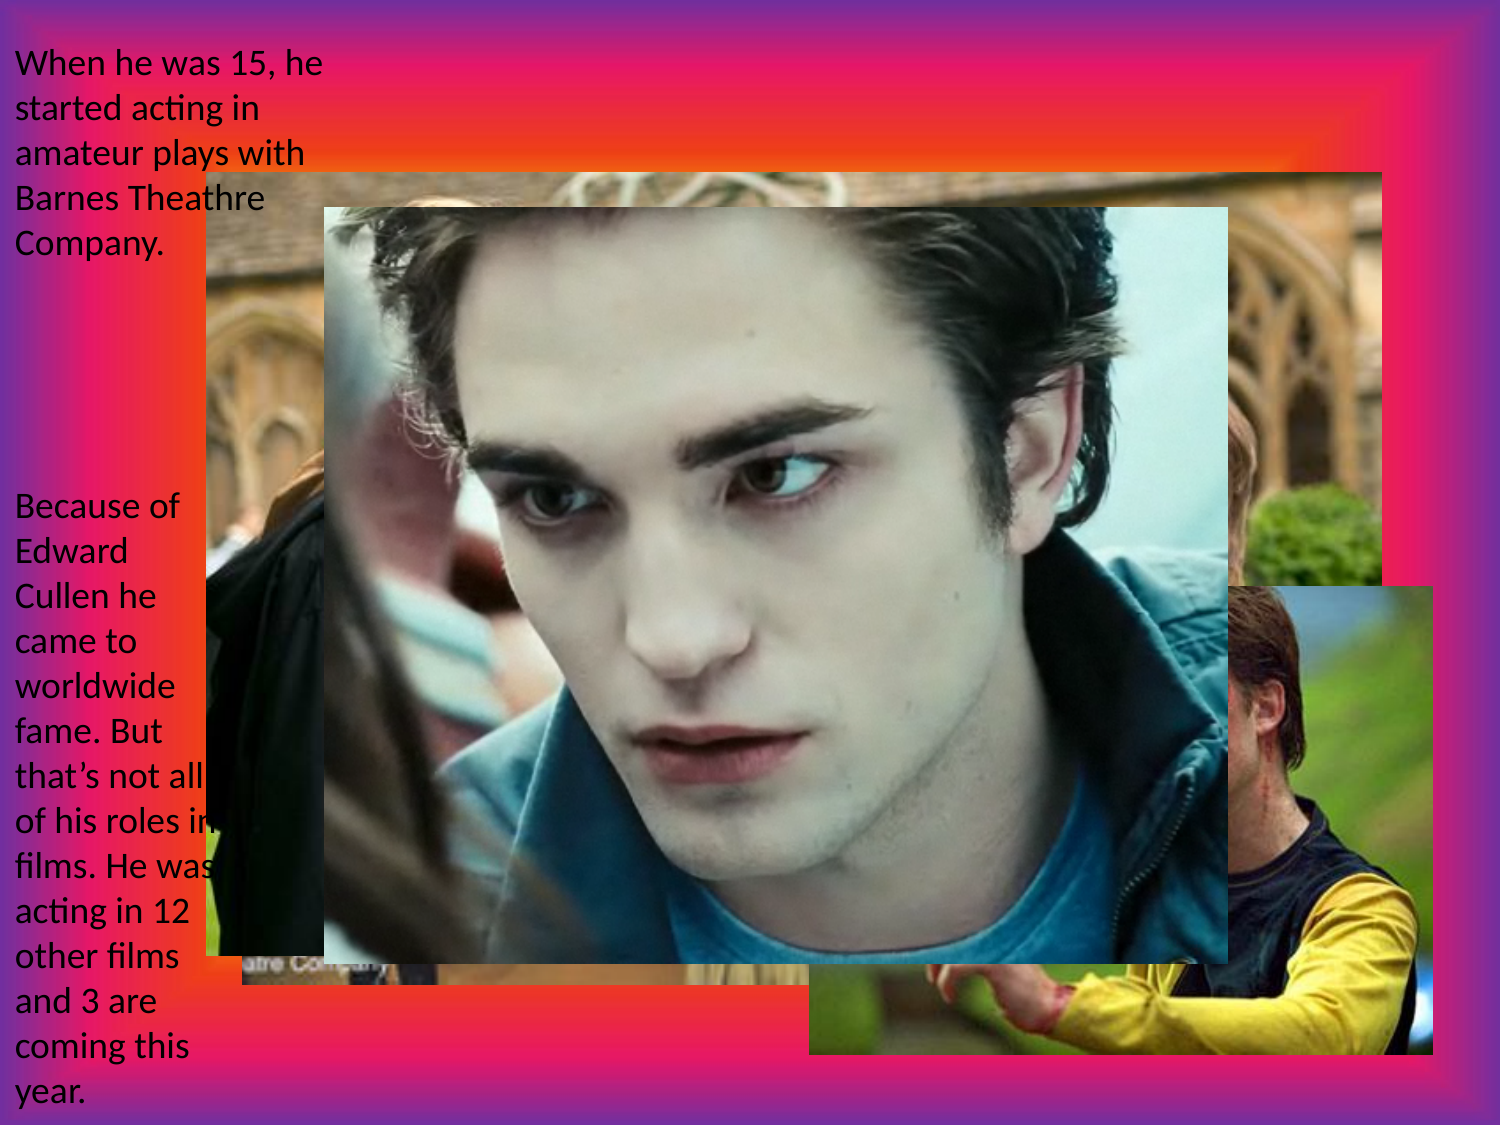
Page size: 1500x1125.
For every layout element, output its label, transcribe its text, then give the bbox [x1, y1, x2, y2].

picture [0, 0, 1500, 1125]
text_box Because of Edward Cullen he came to worldwide fame. But that’s not all of his roles in films. He was acting in 12 other films and 3 are coming this year. [0, 473, 237, 1119]
text_box When he was 15, he started acting in amateur plays with Barnes Theathre Company. [0, 30, 396, 271]
